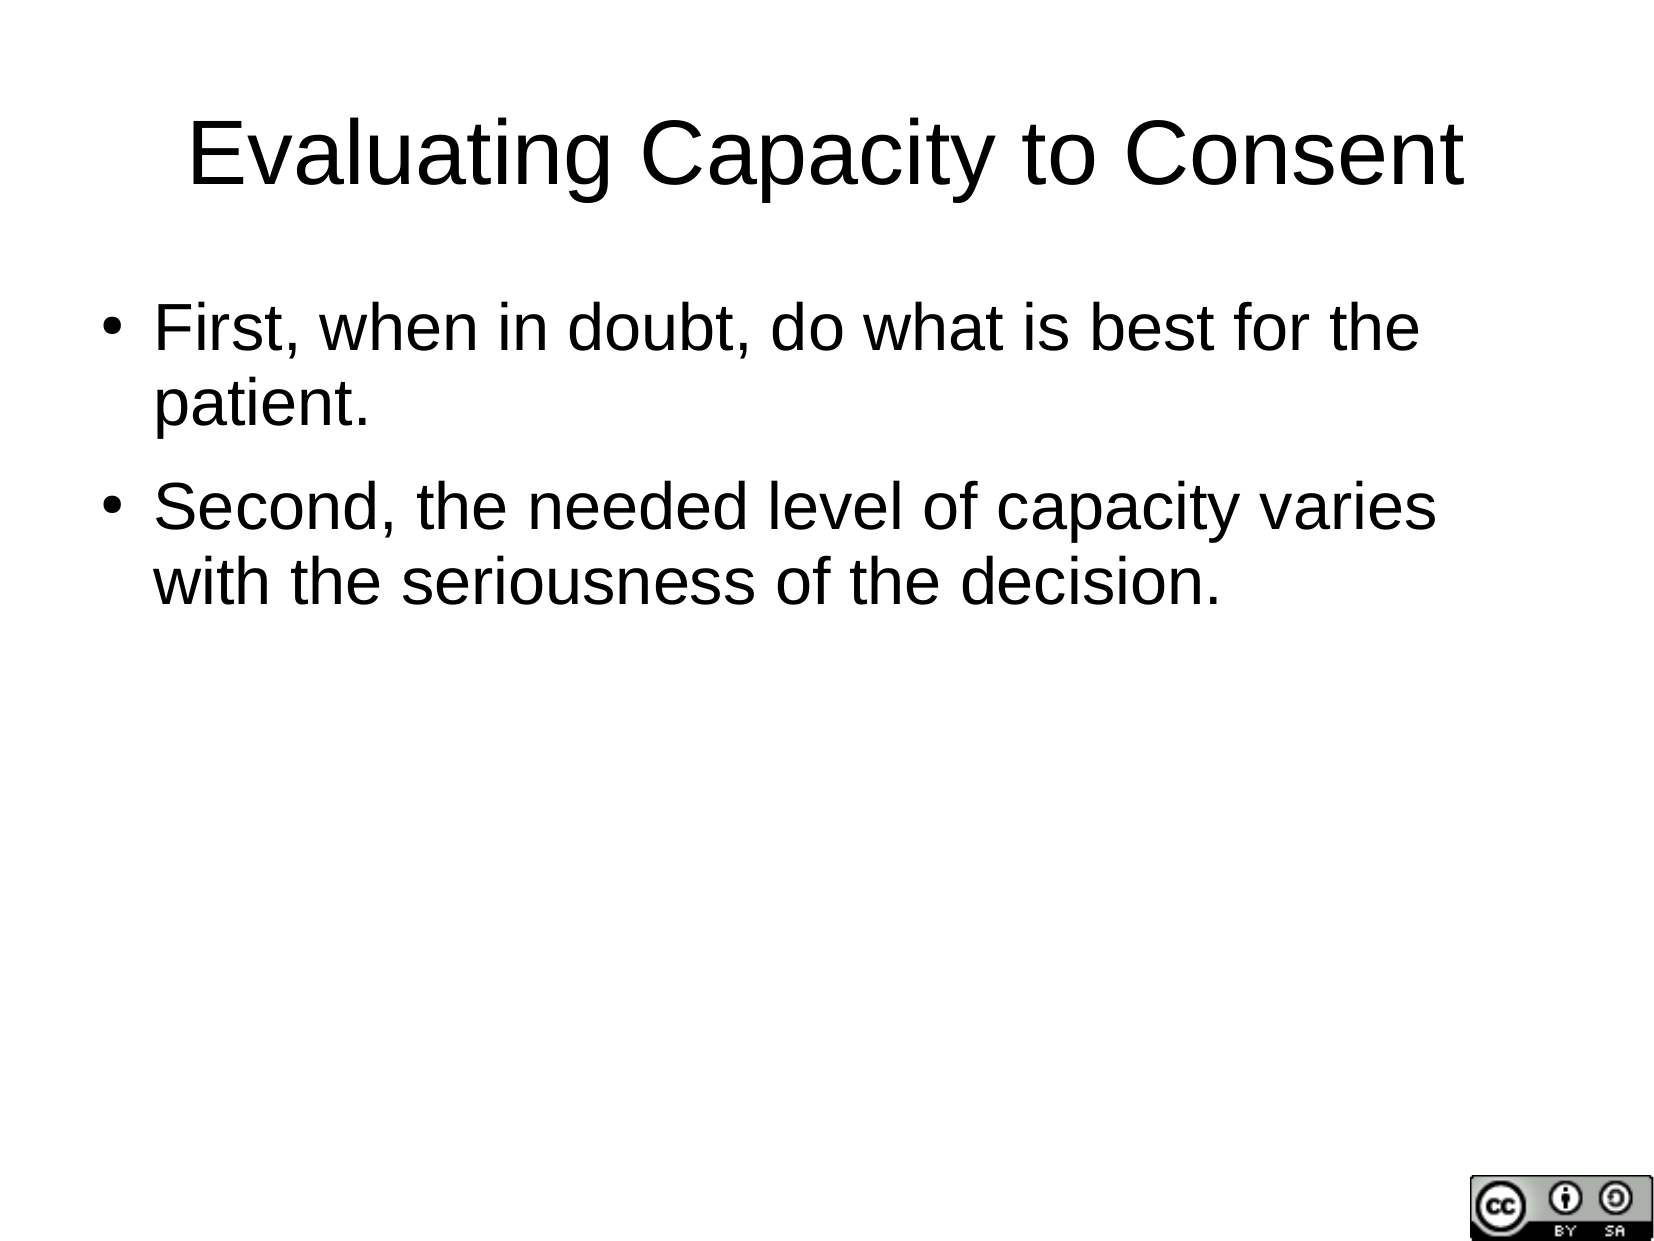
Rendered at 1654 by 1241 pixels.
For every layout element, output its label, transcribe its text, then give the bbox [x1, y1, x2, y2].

title Evaluating Capacity to Consent [82, 49, 1571, 257]
list First, when in doubt, do what is best for the patient. Second, the needed level of capacity varies with the seriousness of the decision. [82, 290, 1571, 1010]
picture [1470, 1175, 1654, 1241]
